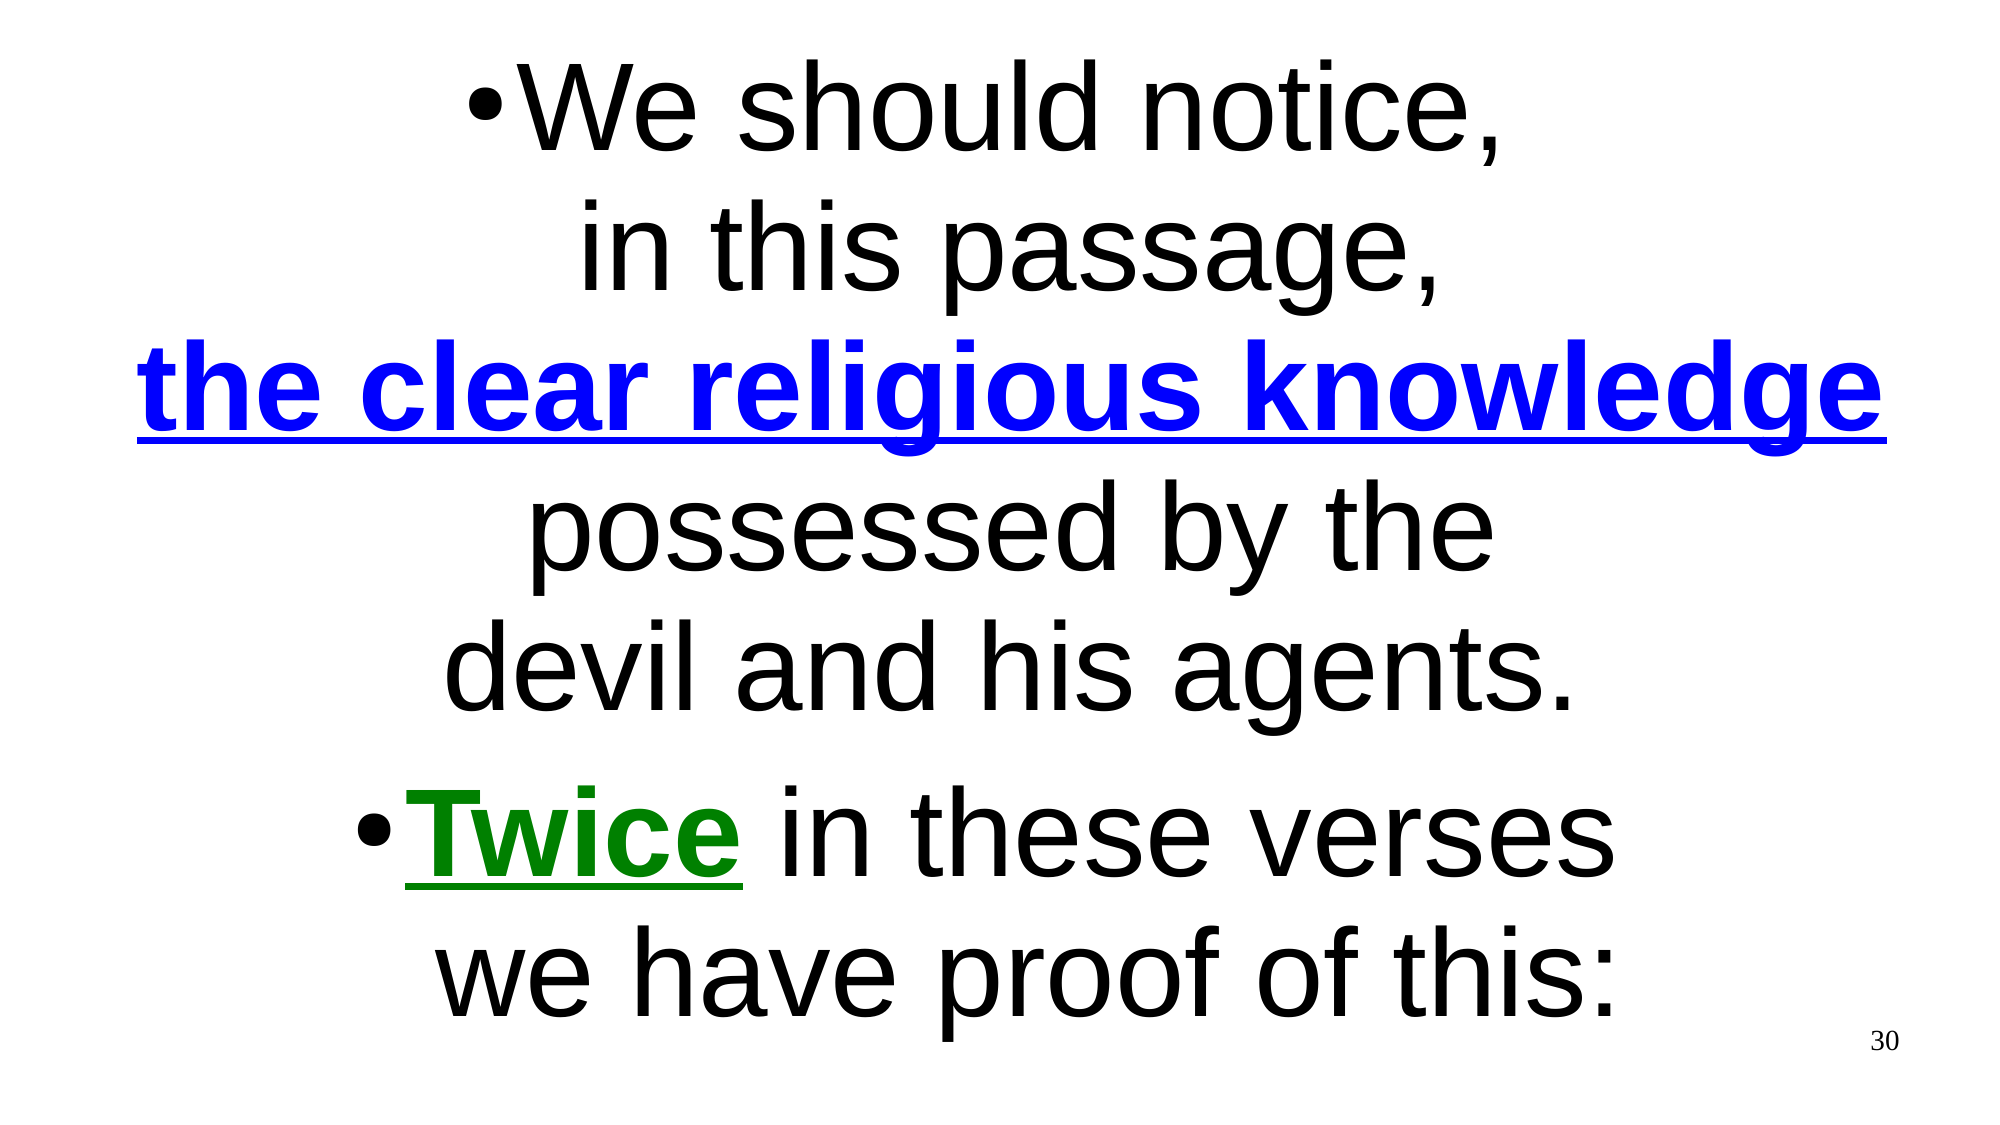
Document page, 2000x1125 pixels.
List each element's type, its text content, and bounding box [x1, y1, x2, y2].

list We should notice, in this passage, the clear religious knowledge possessed by the devil and his agents. Twice in these verses we have proof of this: [37, 37, 1951, 1088]
